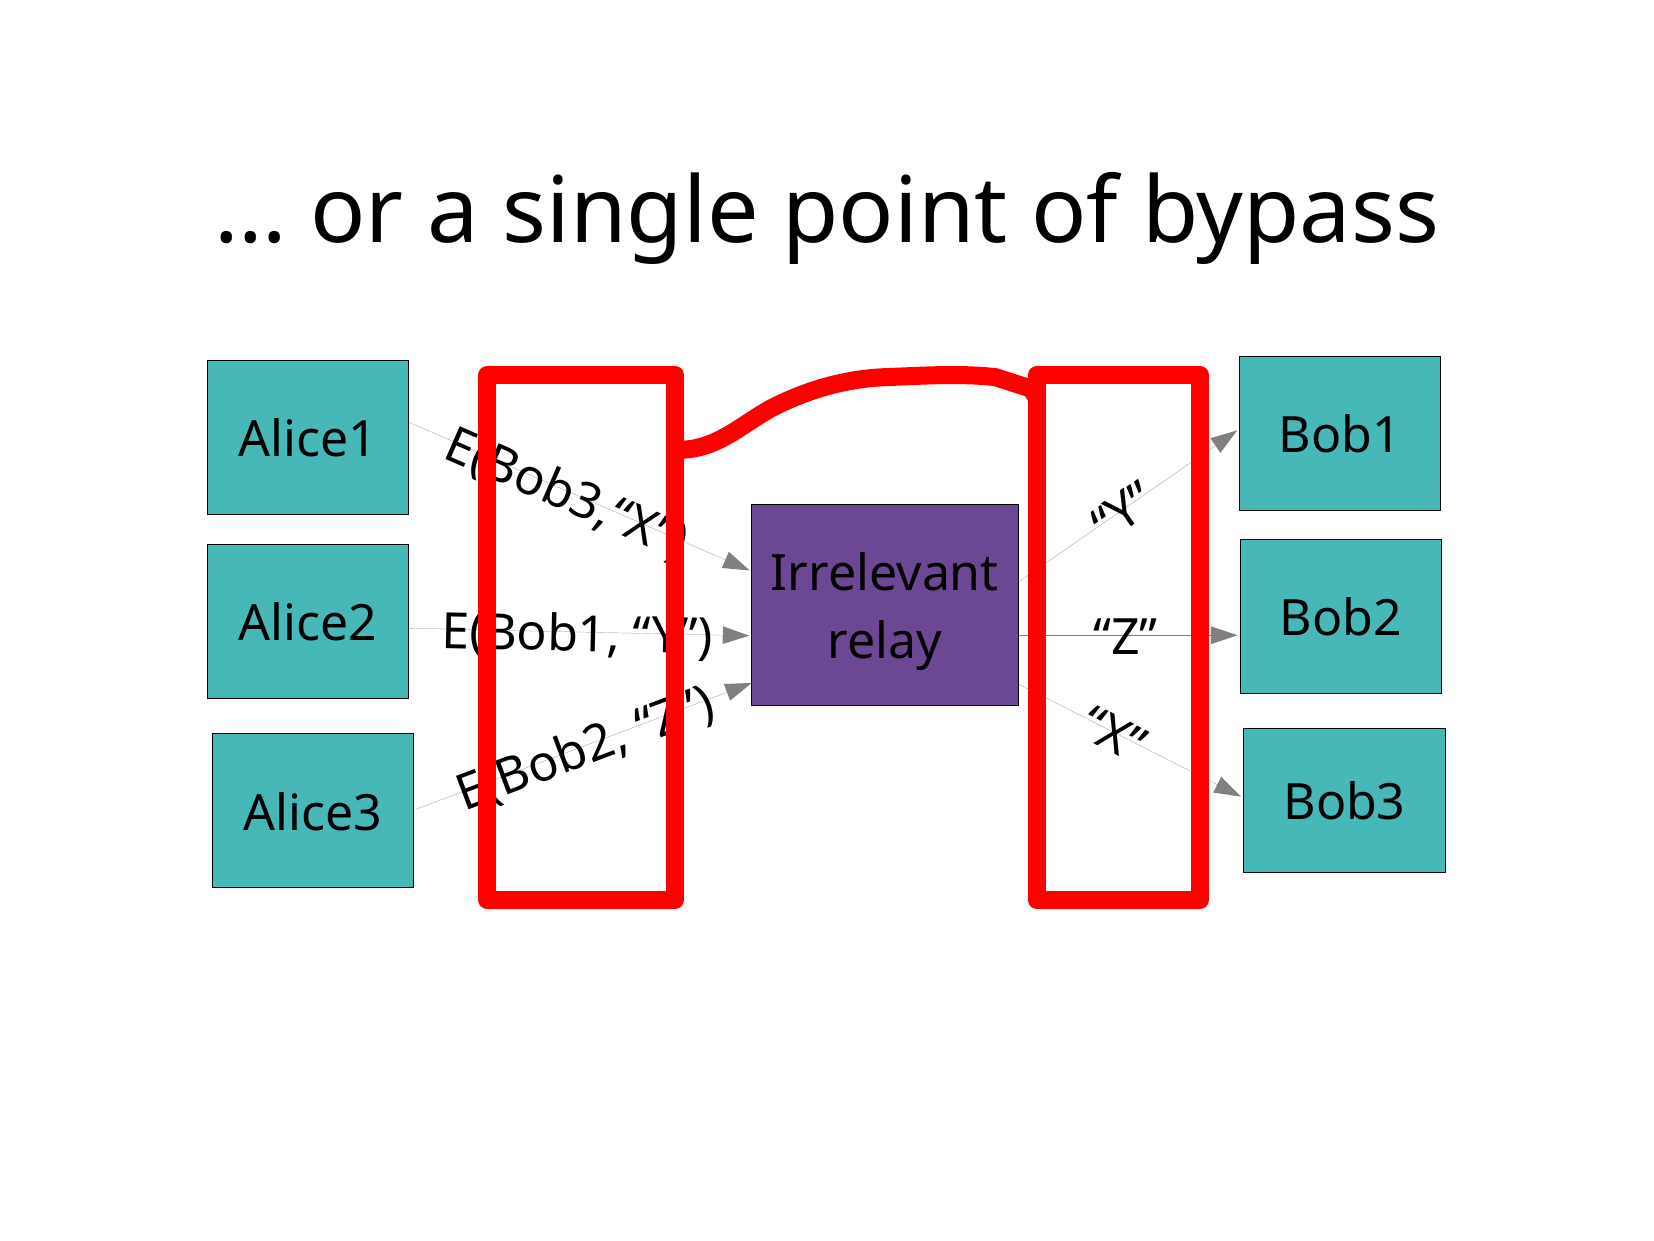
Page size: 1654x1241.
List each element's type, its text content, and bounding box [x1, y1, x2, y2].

text_box Bob1 [1239, 356, 1441, 511]
title … or a single point of bypass [121, 86, 1534, 327]
text_box Bob2 [1240, 539, 1442, 694]
text_box Bob3 [1243, 728, 1446, 873]
text_box Alice3 [212, 733, 414, 888]
text_box Alice2 [207, 544, 409, 699]
text_box Irrelevant relay [751, 504, 1019, 706]
text_box Alice1 [207, 360, 409, 515]
